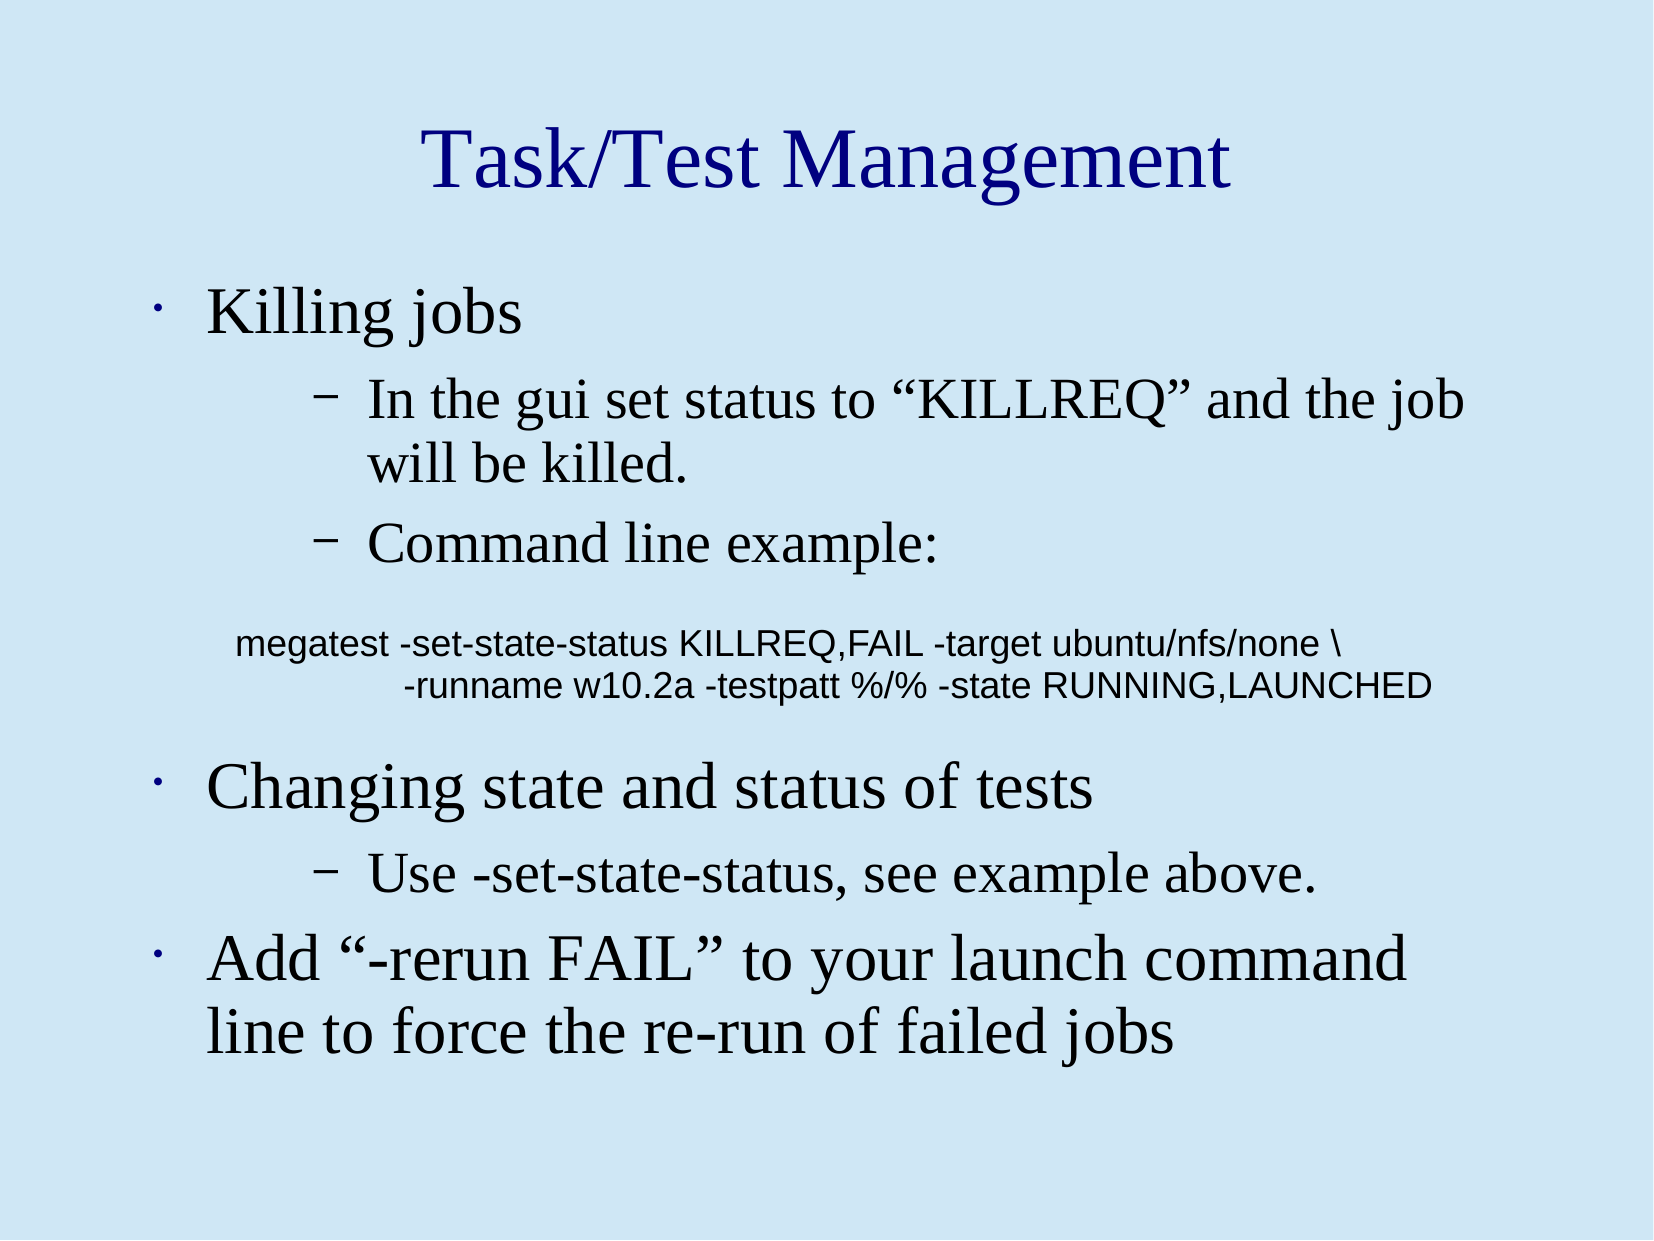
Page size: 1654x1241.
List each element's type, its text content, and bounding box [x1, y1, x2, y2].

list Killing jobs In the gui set status to “KILLREQ” and the job will be killed. Command line example: Changing state and status of tests Use -set-state-status, see example above. Add “-rerun FAIL” to your launch command line to force the re-run of failed jobs [135, 273, 1494, 1072]
text_box megatest -set-state-status KILLREQ,FAIL -target ubuntu/nfs/none \ -runname w10.2a -testpatt %/% -state RUNNING,LAUNCHED [210, 615, 1456, 714]
title Task/Test Management [82, 55, 1571, 263]
